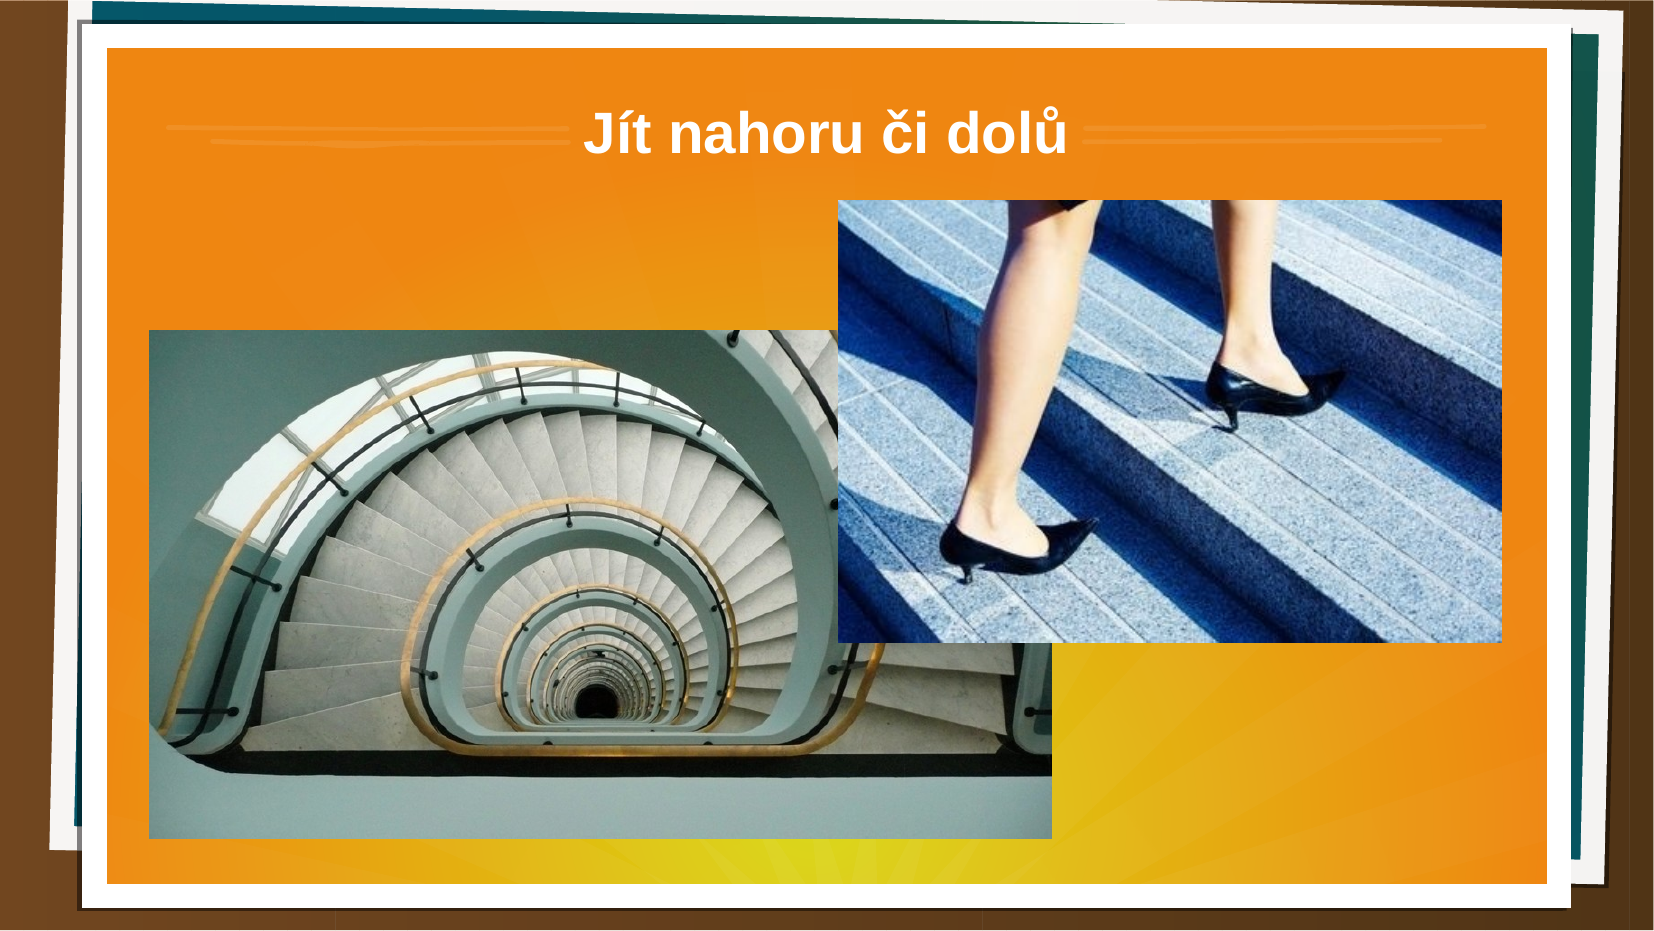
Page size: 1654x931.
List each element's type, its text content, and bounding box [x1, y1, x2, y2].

title Jít nahoru či dolů [566, 59, 1087, 207]
picture [149, 200, 1502, 839]
